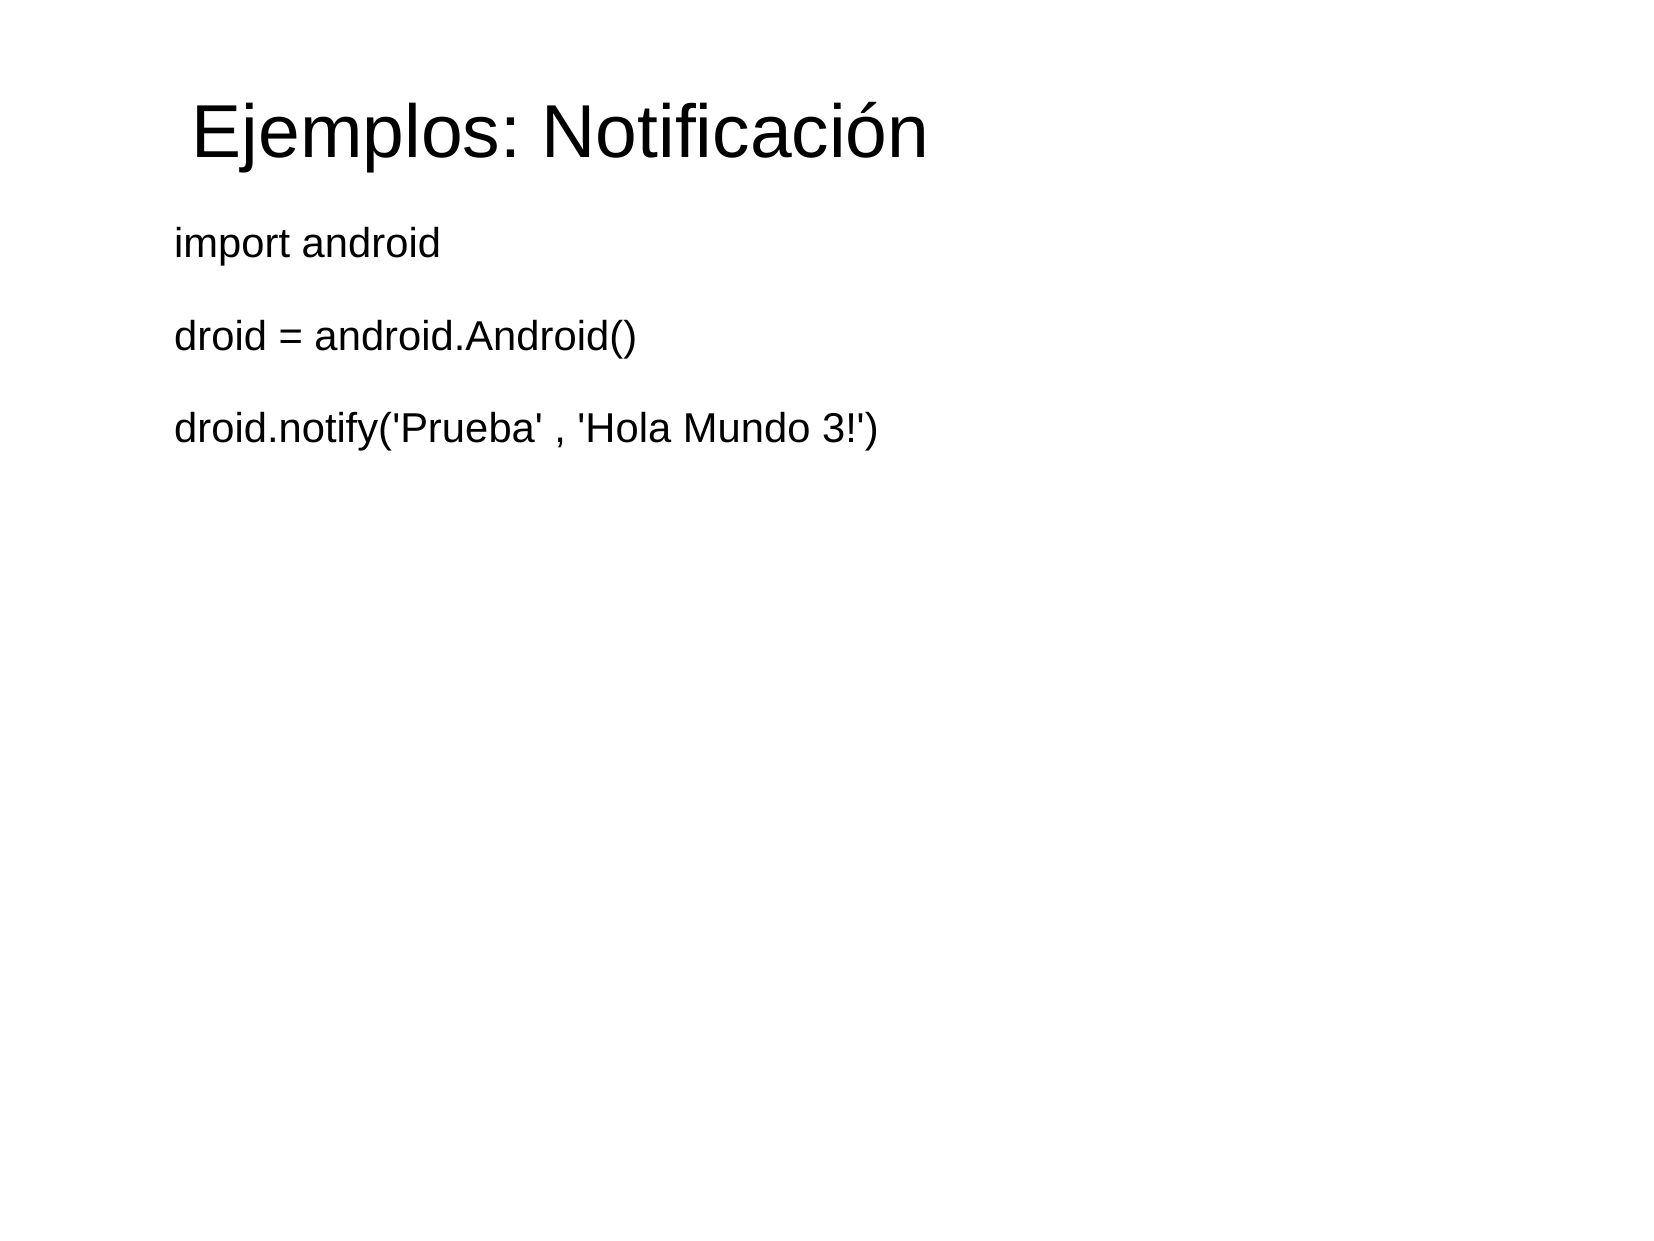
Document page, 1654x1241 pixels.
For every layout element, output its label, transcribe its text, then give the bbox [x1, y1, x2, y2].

text_box import android droid = android.Android() droid.notify('Prueba' , 'Hola Mundo 3!') [159, 211, 1518, 460]
text_box Ejemplos: Notificación [177, 81, 1536, 181]
